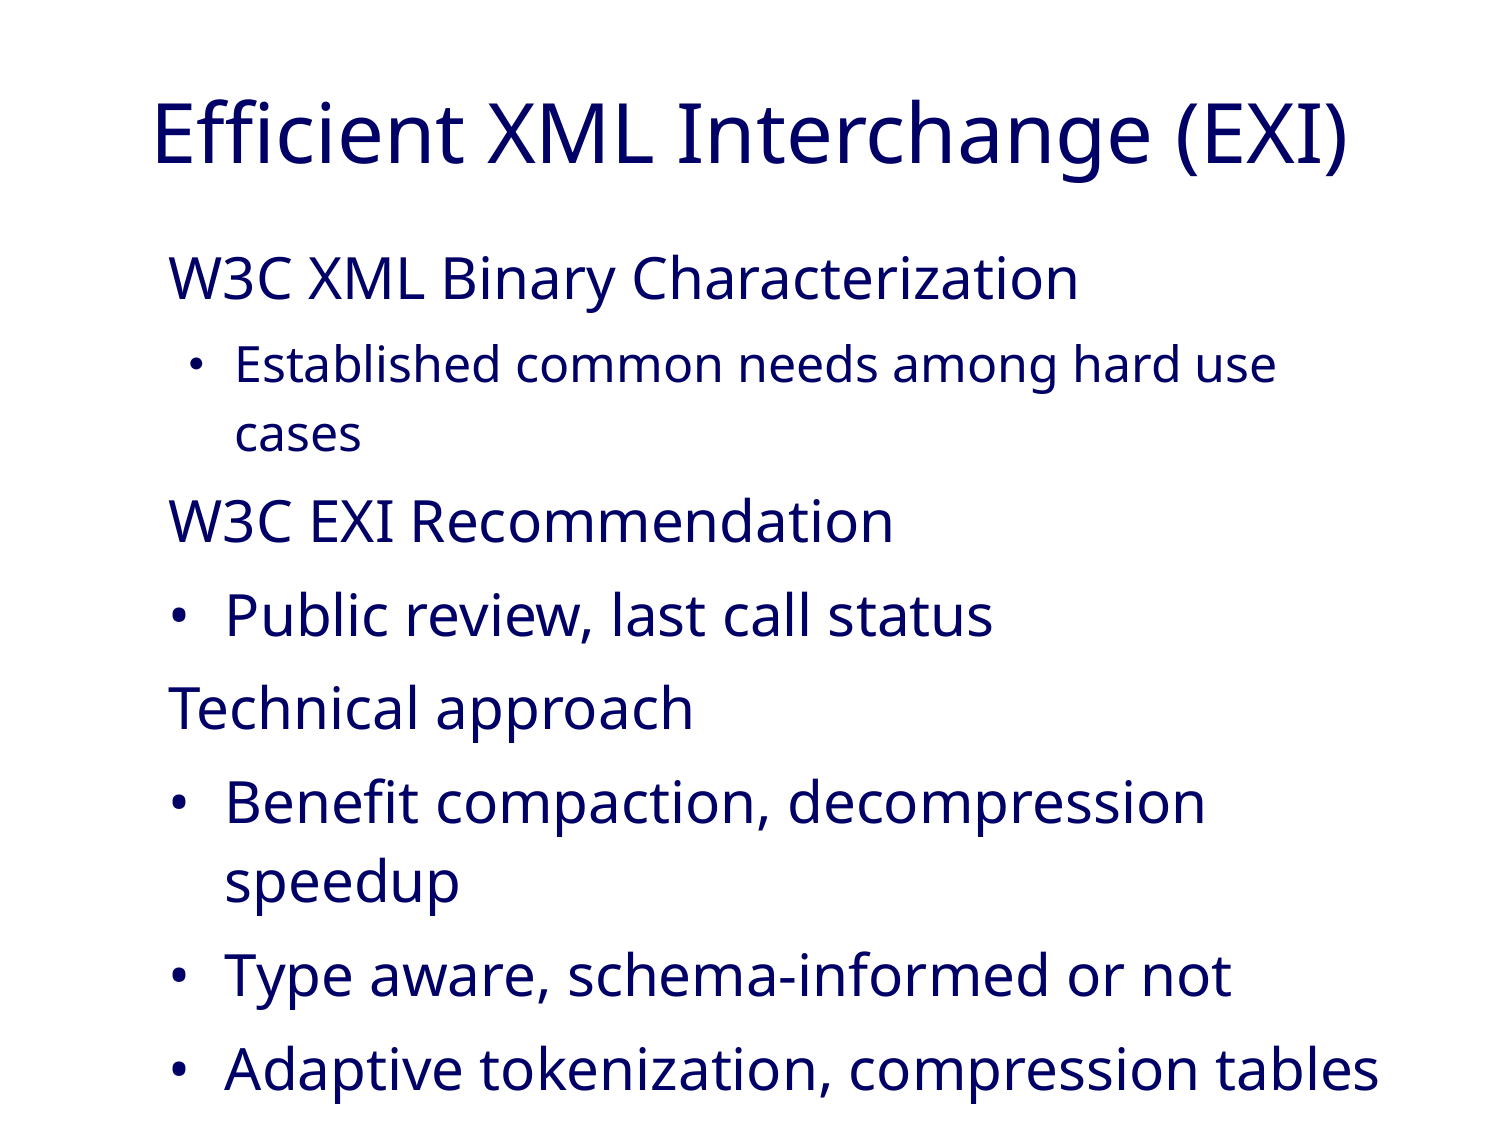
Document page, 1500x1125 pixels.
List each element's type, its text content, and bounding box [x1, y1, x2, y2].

list W3C XML Binary Characterization Established common needs among hard use cases W3C EXI Recommendation Public review, last call status Technical approach Benefit compaction, decompression speedup Type aware, schema-informed or not Adaptive tokenization, compression tables Can stabilize on a document type or further refine based on statistical analysis of corpus [112, 237, 1388, 1045]
title Efficient XML Interchange (EXI) [112, 44, 1388, 218]
